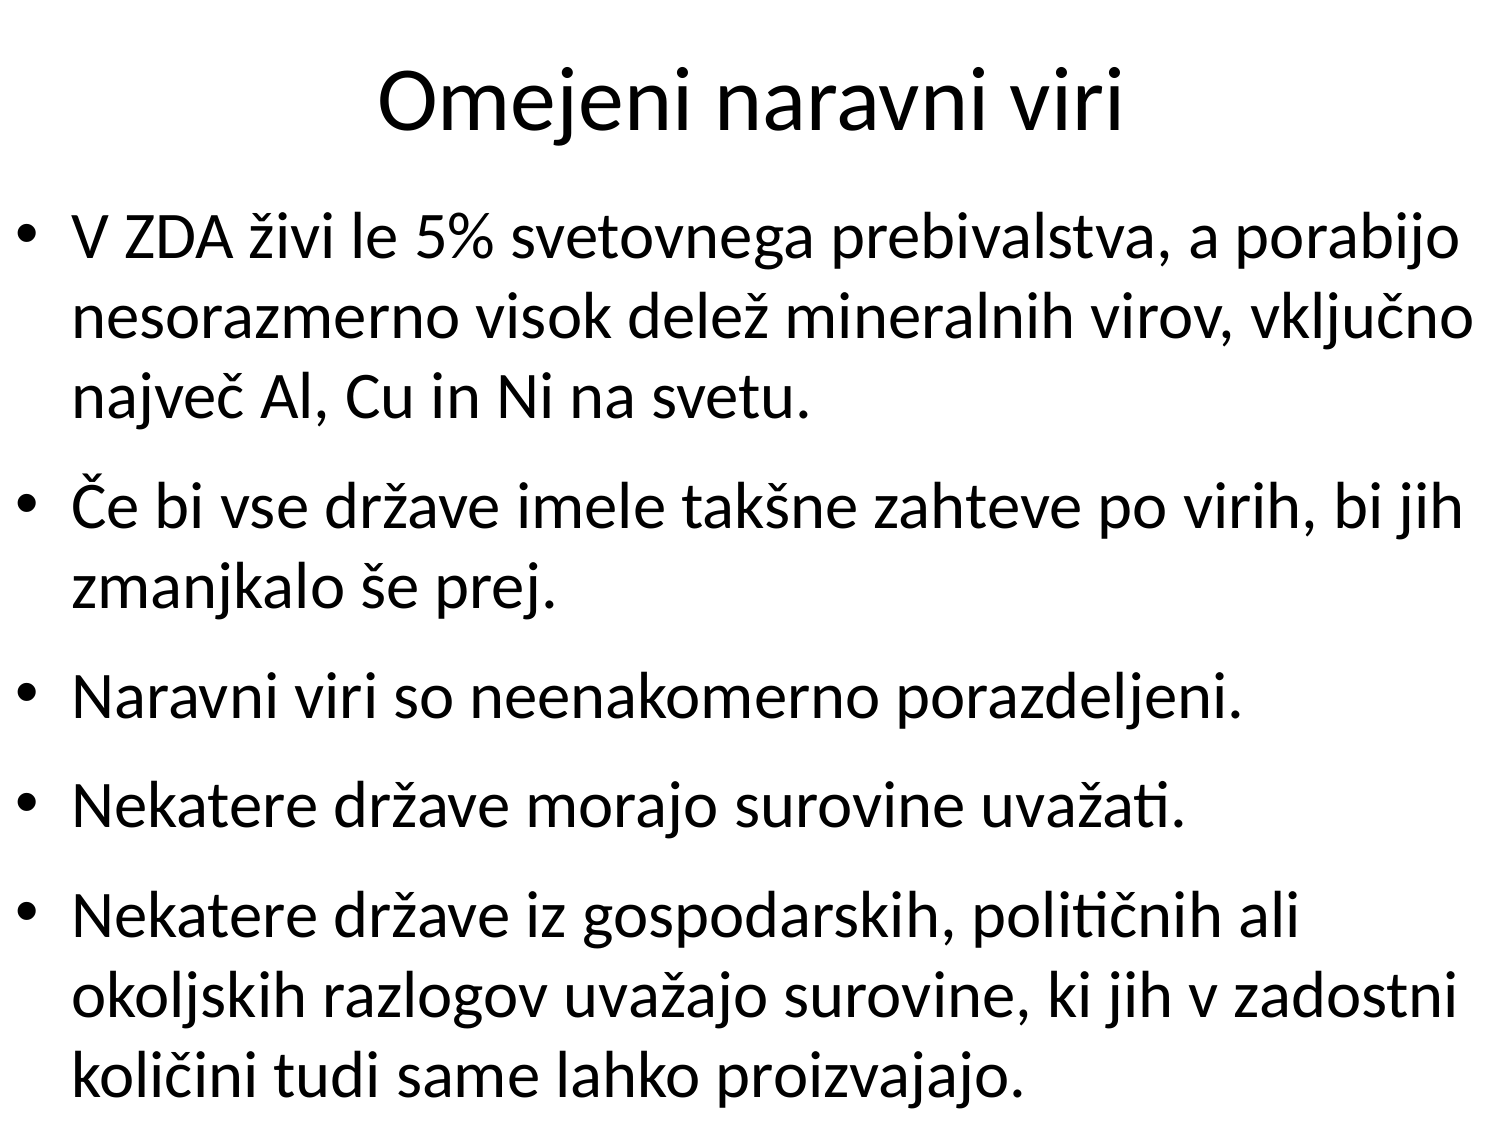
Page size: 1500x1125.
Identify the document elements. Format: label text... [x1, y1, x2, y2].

list V ZDA živi le 5% svetovnega prebivalstva, a porabijo nesorazmerno visok delež mineralnih virov, vključno največ Al, Cu in Ni na svetu. Če bi vse države imele takšne zahteve po virih, bi jih zmanjkalo še prej. Naravni viri so neenakomerno porazdeljeni. Nekatere države morajo surovine uvažati. Nekatere države iz gospodarskih, političnih ali okoljskih razlogov uvažajo surovine, ki jih v zadostni količini tudi same lahko proizvajajo. [0, 184, 1500, 1125]
title Omejeni naravni viri [76, 0, 1427, 184]
